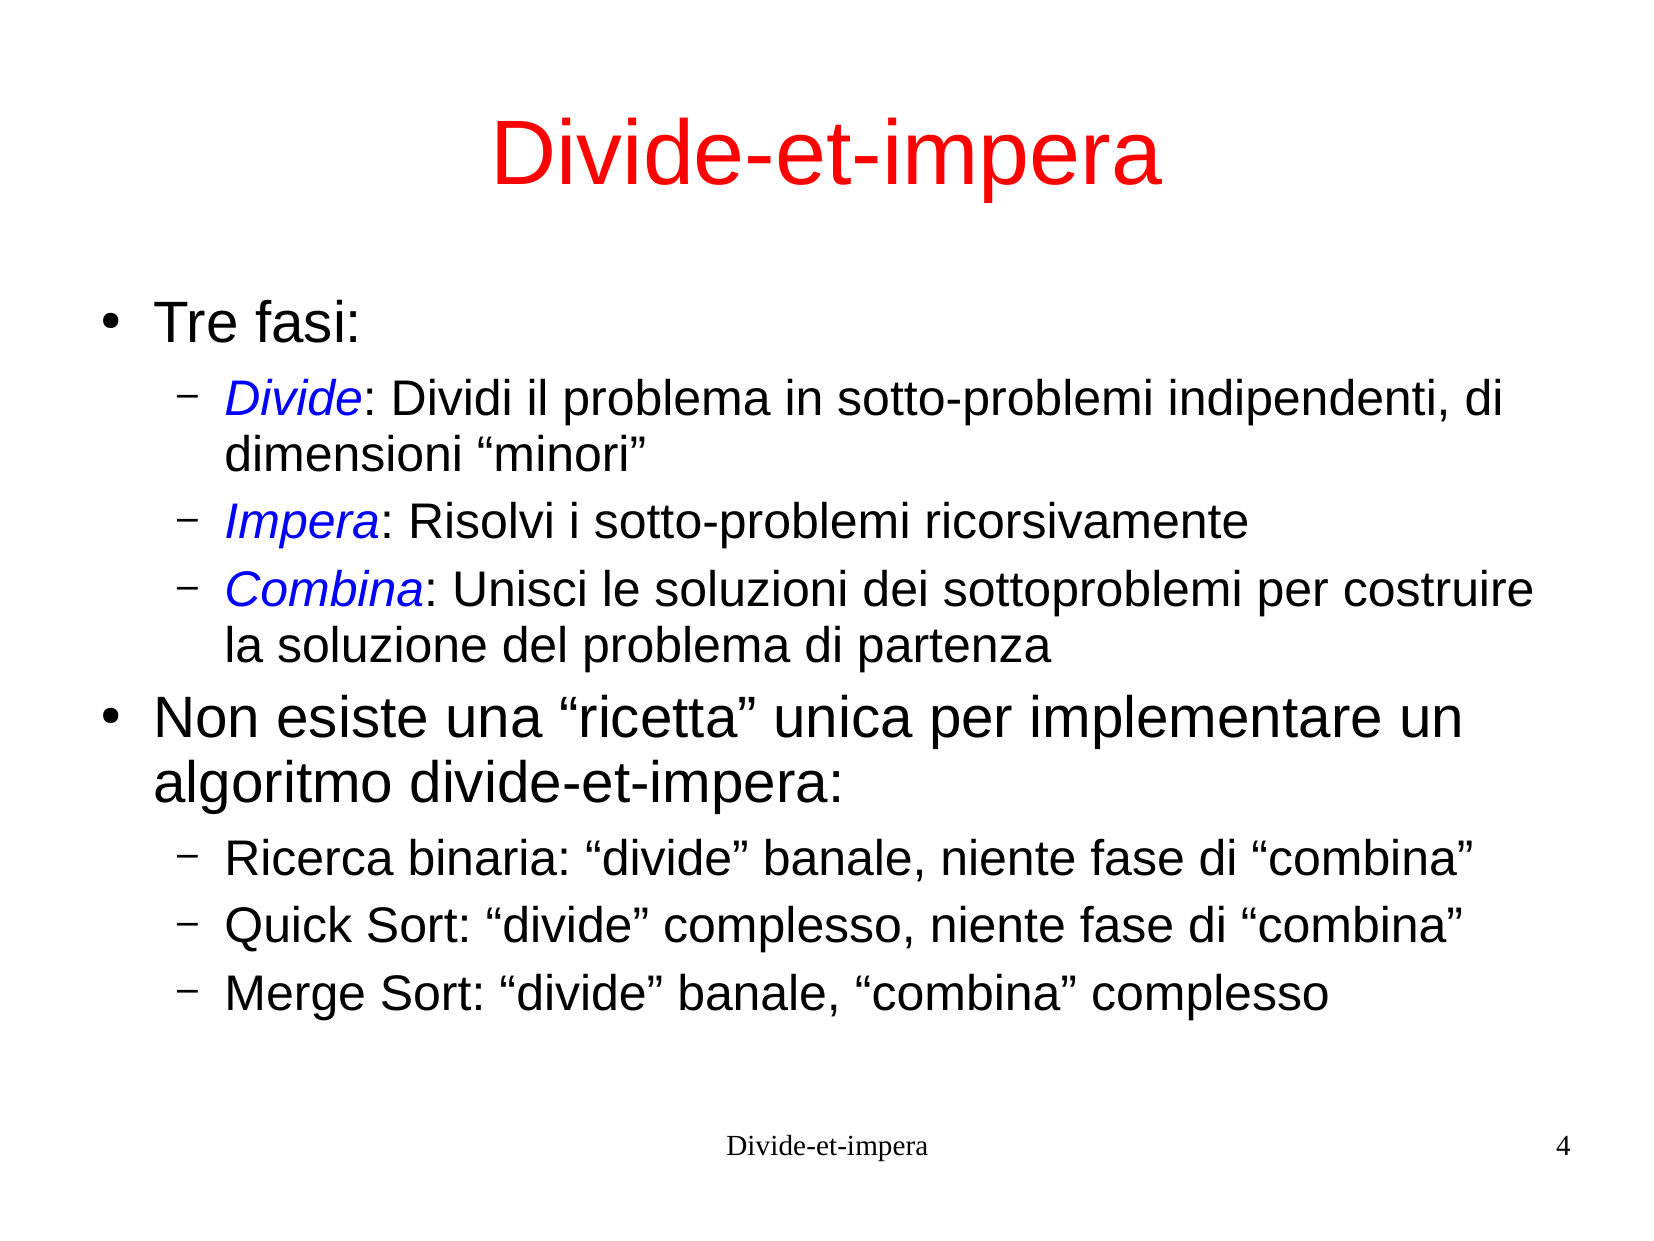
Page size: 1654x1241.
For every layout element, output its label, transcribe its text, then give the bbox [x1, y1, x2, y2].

list Tre fasi: Divide: Dividi il problema in sotto-problemi indipendenti, di dimensioni “minori” Impera: Risolvi i sotto-problemi ricorsivamente Combina: Unisci le soluzioni dei sottoproblemi per costruire la soluzione del problema di partenza Non esiste una “ricetta” unica per implementare un algoritmo divide-et-impera: Ricerca binaria: “divide” banale, niente fase di “combina” Quick Sort: “divide” complesso, niente fase di “combina” Merge Sort: “divide” banale, “combina” complesso [82, 290, 1571, 1109]
title Divide-et-impera [82, 49, 1571, 257]
